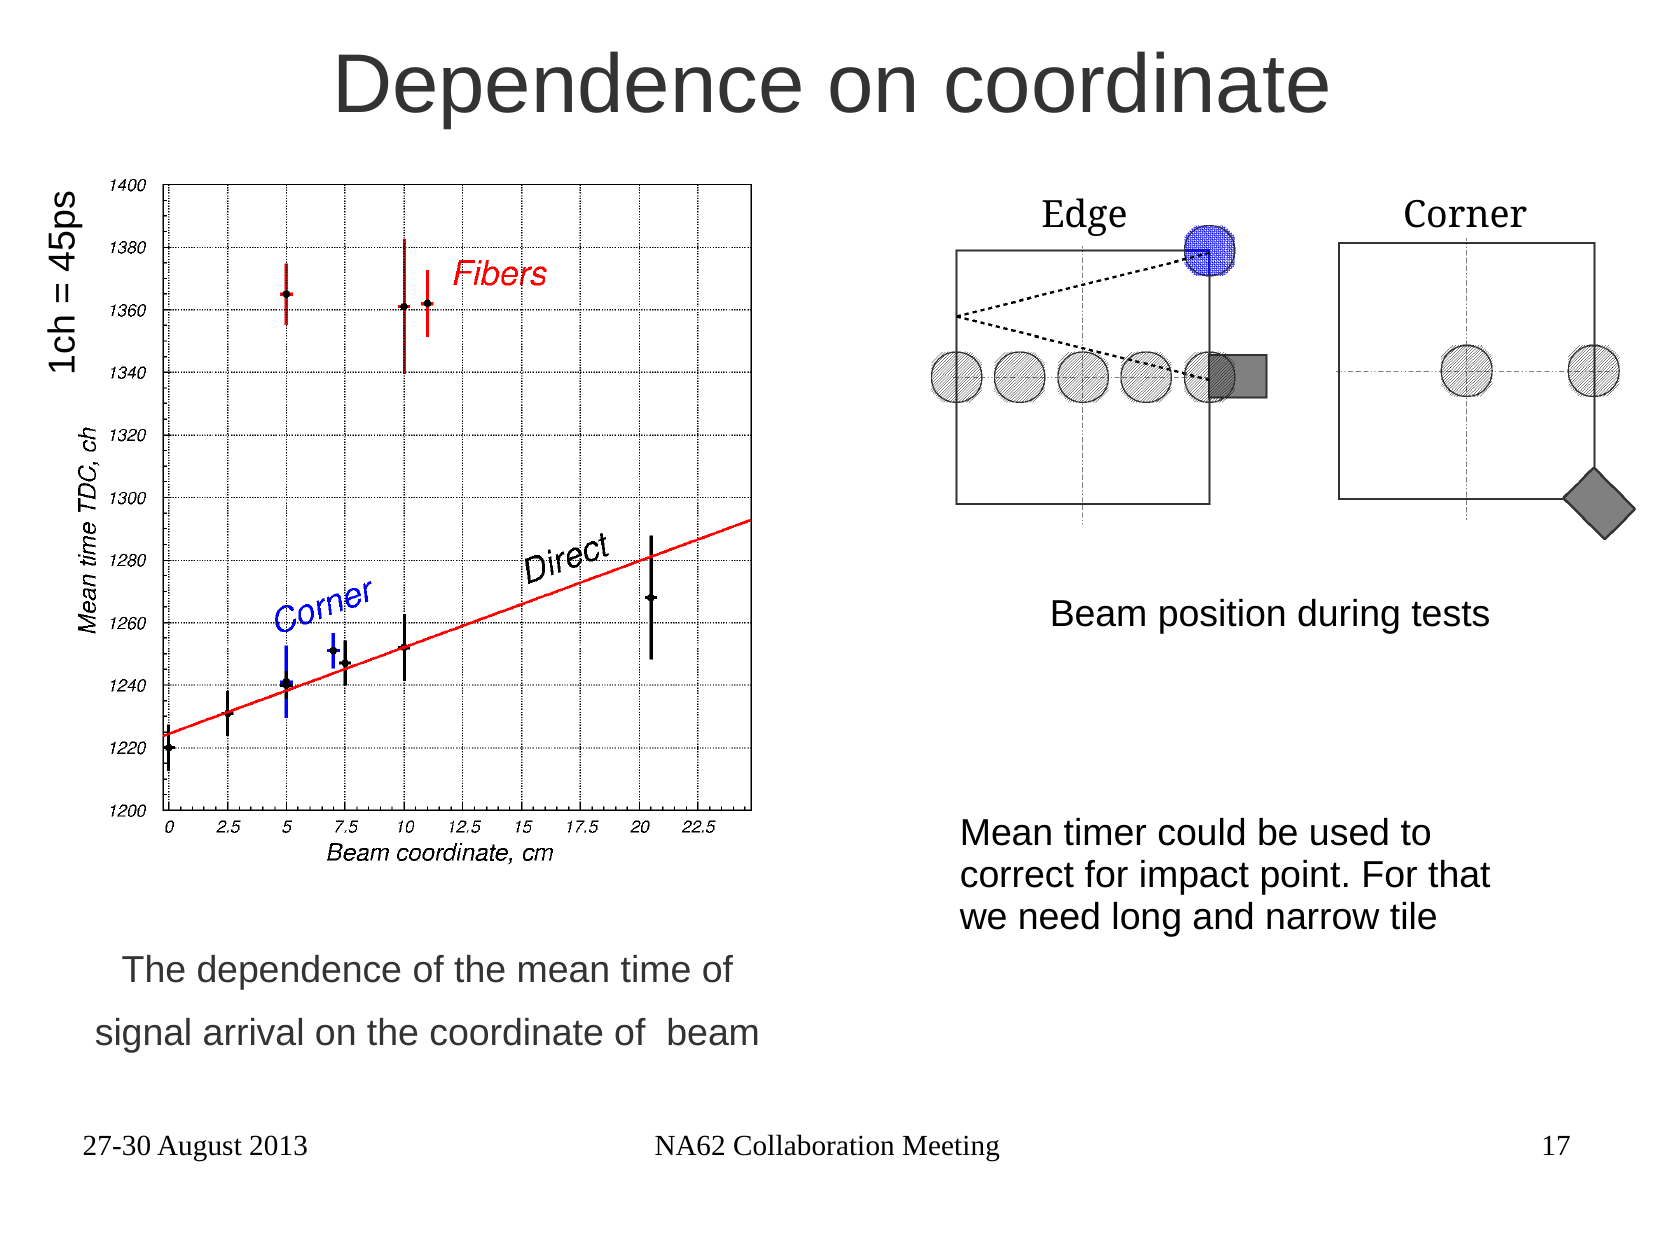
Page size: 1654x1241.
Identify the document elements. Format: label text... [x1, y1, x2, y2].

picture [1335, 238, 1636, 541]
text_box Edge [885, 180, 1285, 240]
picture [930, 240, 1268, 526]
text_box The dependence of the mean time of signal arrival on the coordinate of beam [60, 920, 796, 1057]
text_box Mean timer could be used to correct for impact point. For that we need long and narrow tile [945, 804, 1561, 946]
text_box 1ch = 45ps [33, 176, 91, 391]
picture [75, 138, 826, 886]
text_box Dependence on coordinate [60, 30, 1606, 138]
text_box Corner [1340, 180, 1591, 240]
text_box Beam position during tests [1035, 585, 1507, 642]
